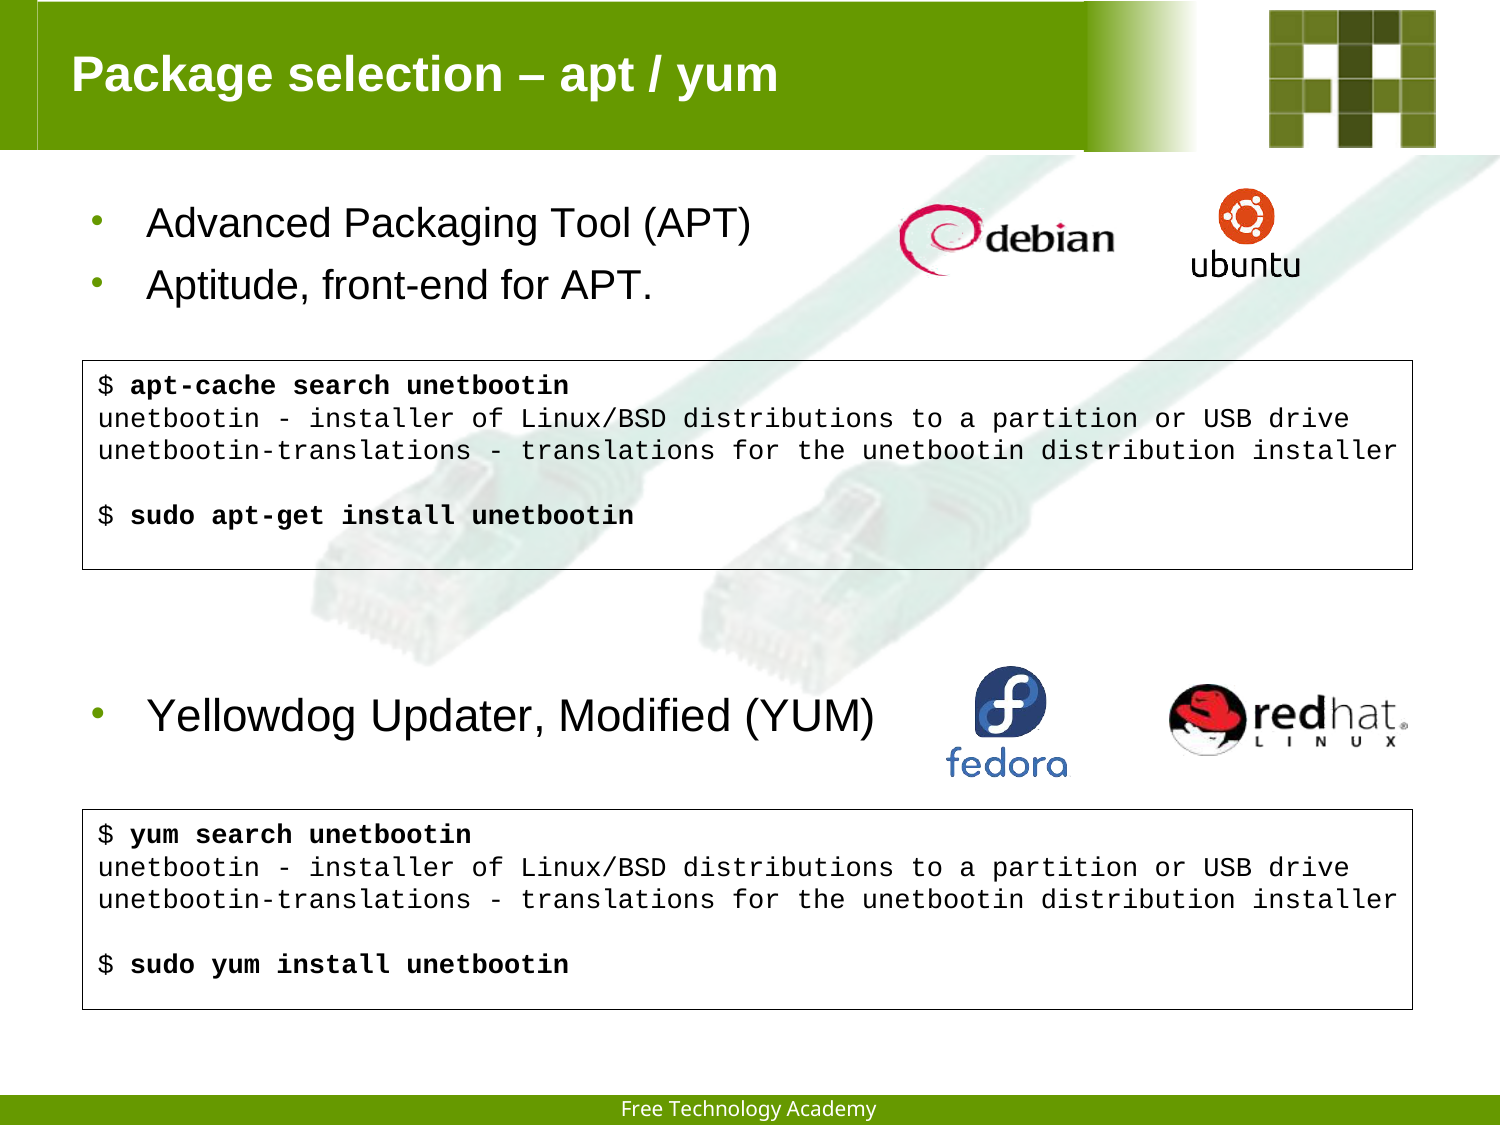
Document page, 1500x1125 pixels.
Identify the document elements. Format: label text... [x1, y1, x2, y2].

picture [944, 661, 1072, 789]
list Advanced Packaging Tool (APT) Aptitude, front-end for APT. [75, 187, 1016, 355]
picture [1016, 200, 1128, 278]
title Package selection – apt / yum [56, 1, 1107, 152]
text_box $ apt-cache search unetbootin unetbootin - installer of Linux/BSD distributions to a partition or USB drive unetbootin-translations - translations for the unetbootin distribution installer $ sudo apt-get install unetbootin [82, 360, 1413, 570]
text_box $ yum search unetbootin unetbootin - installer of Linux/BSD distributions to a partition or USB drive unetbootin-translations - translations for the unetbootin distribution installer $ sudo yum install unetbootin [82, 809, 1413, 1010]
picture [1269, 10, 1436, 148]
list Yellowdog Updater, Modified (YUM) [75, 677, 1016, 774]
picture [1169, 684, 1408, 756]
picture [1187, 183, 1306, 281]
